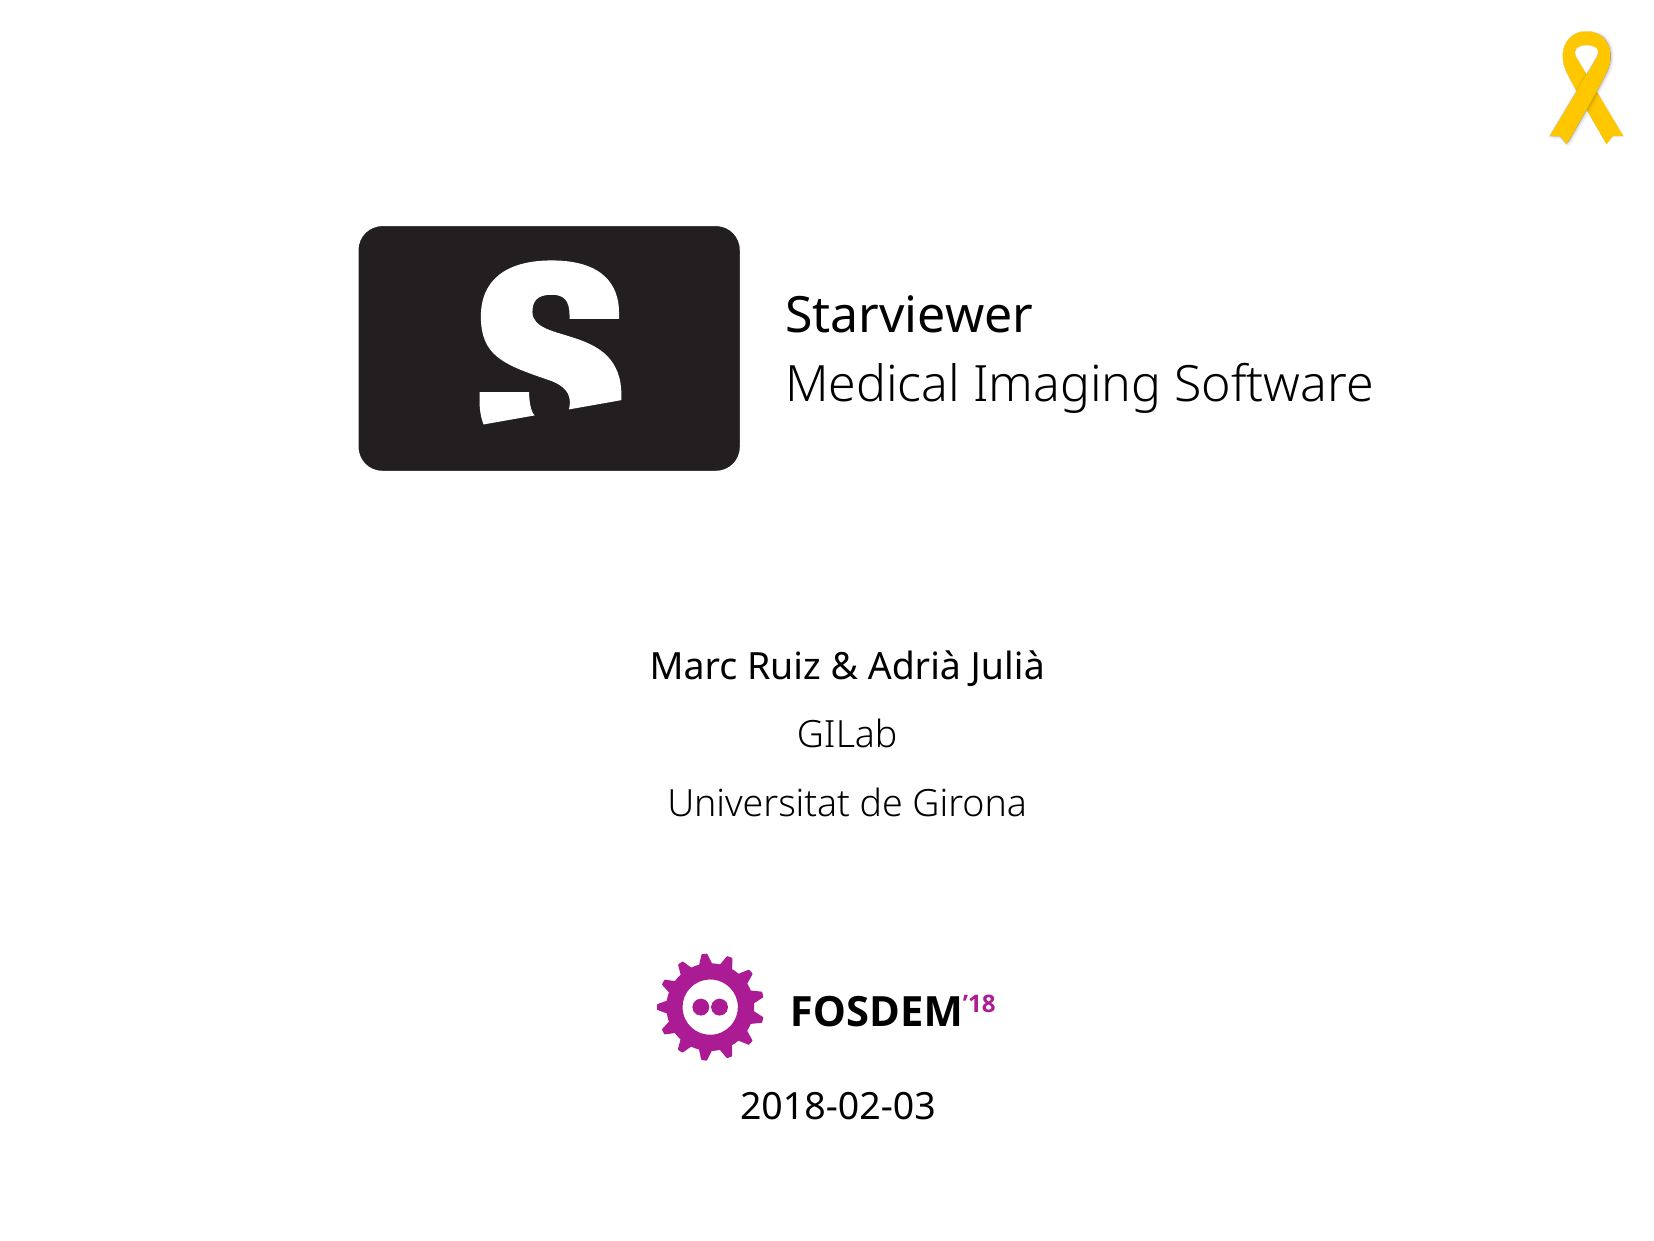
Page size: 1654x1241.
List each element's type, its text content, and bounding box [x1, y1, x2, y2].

picture [348, 147, 750, 550]
text_box Marc Ruiz & Adrià Julià GILab Universitat de Girona [634, 631, 1038, 825]
picture [657, 953, 764, 1061]
text_box FOSDEM’18 [775, 973, 997, 1041]
text_box 2018-02-03 [725, 1071, 929, 1134]
text_box Starviewer Medical Imaging Software [770, 271, 1448, 419]
picture [1547, 29, 1624, 148]
